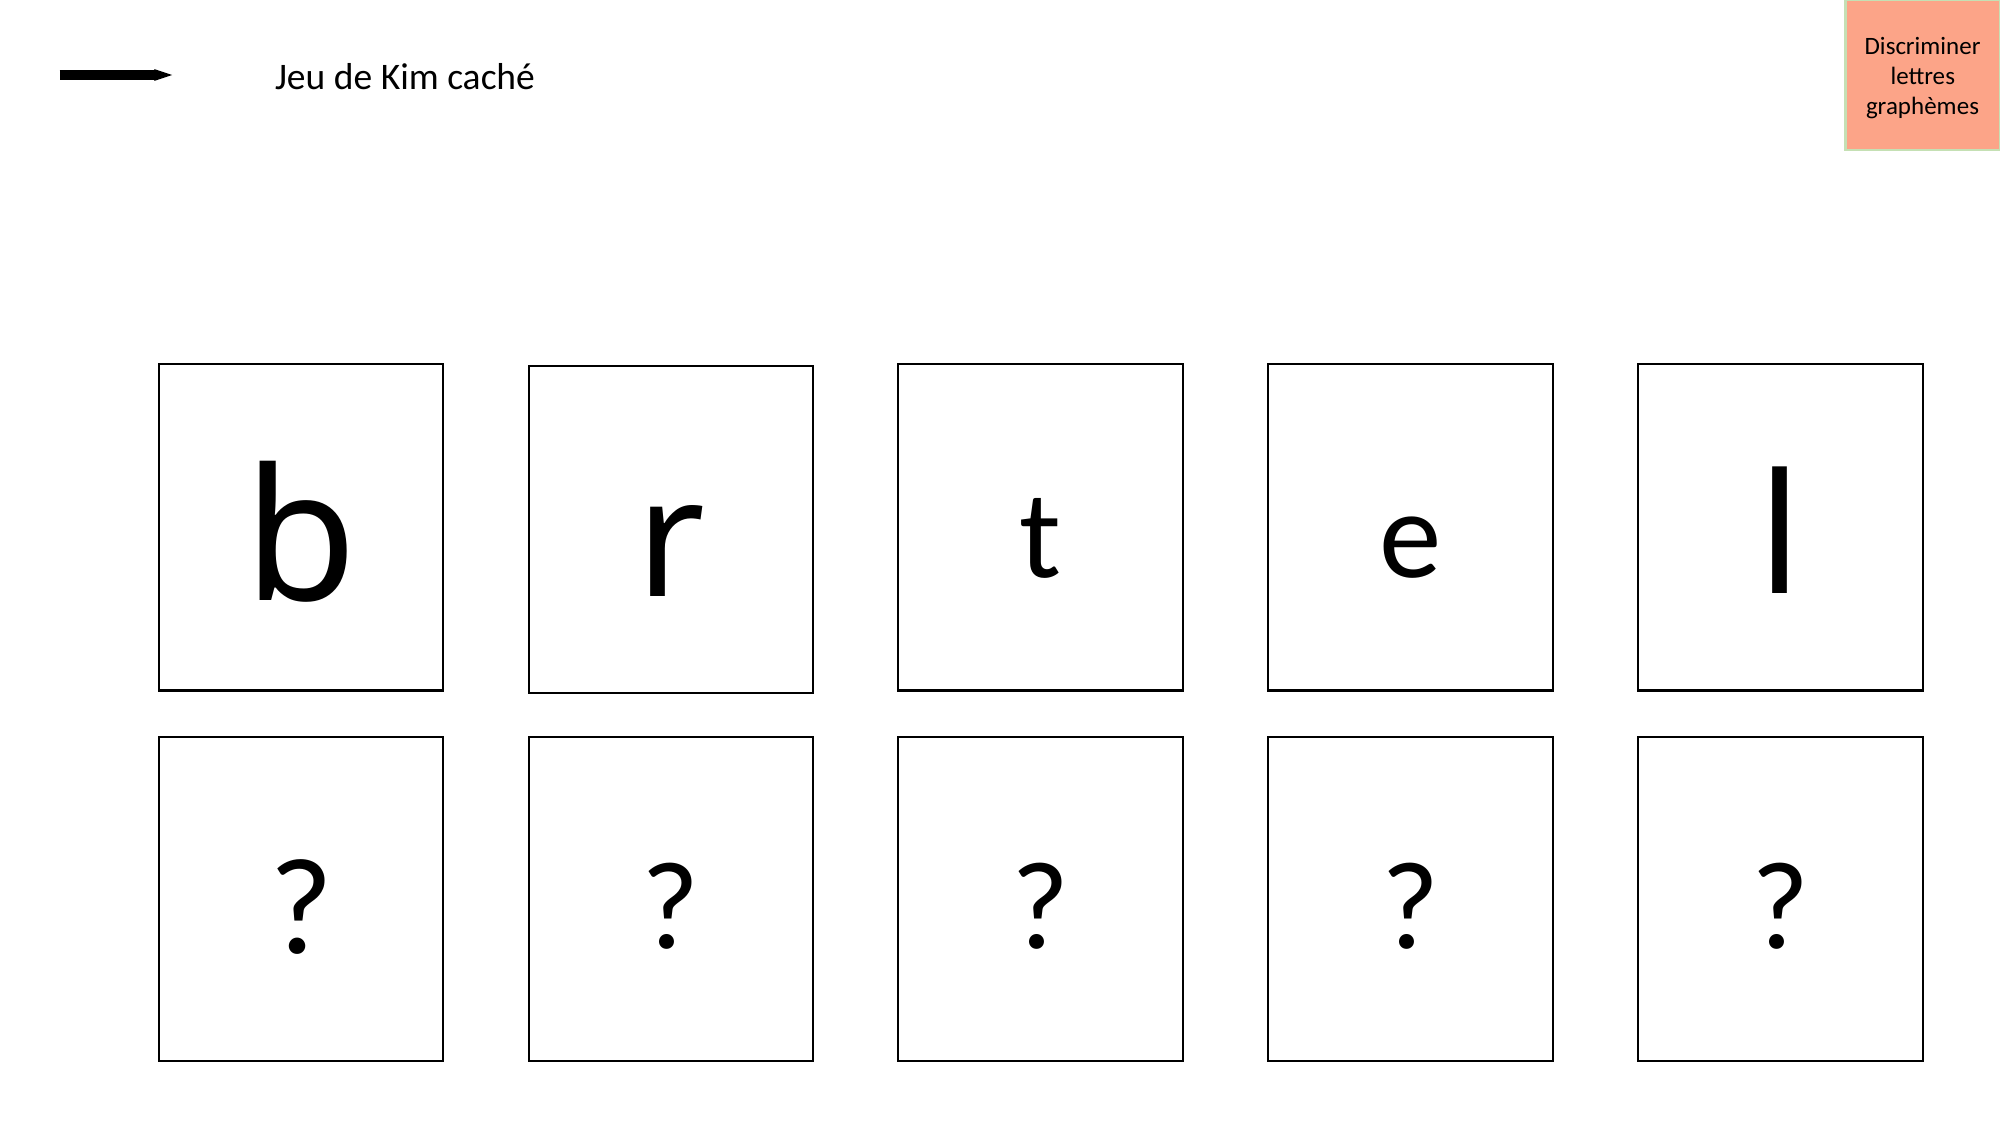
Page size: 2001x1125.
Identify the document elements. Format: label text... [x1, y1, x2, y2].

text_box ? [159, 737, 443, 1061]
text_box Discriminer lettres graphèmes [1846, 0, 2000, 150]
text_box r [529, 366, 813, 693]
text_box ? [529, 737, 813, 1061]
text_box Jeu de Kim caché [260, 45, 1032, 105]
text_box e [1268, 364, 1553, 690]
text_box l [1638, 364, 1923, 690]
text_box ? [1268, 737, 1553, 1061]
text_box t [898, 364, 1183, 690]
text_box ? [1638, 737, 1923, 1061]
text_box ? [898, 737, 1183, 1061]
text_box b [159, 364, 443, 690]
